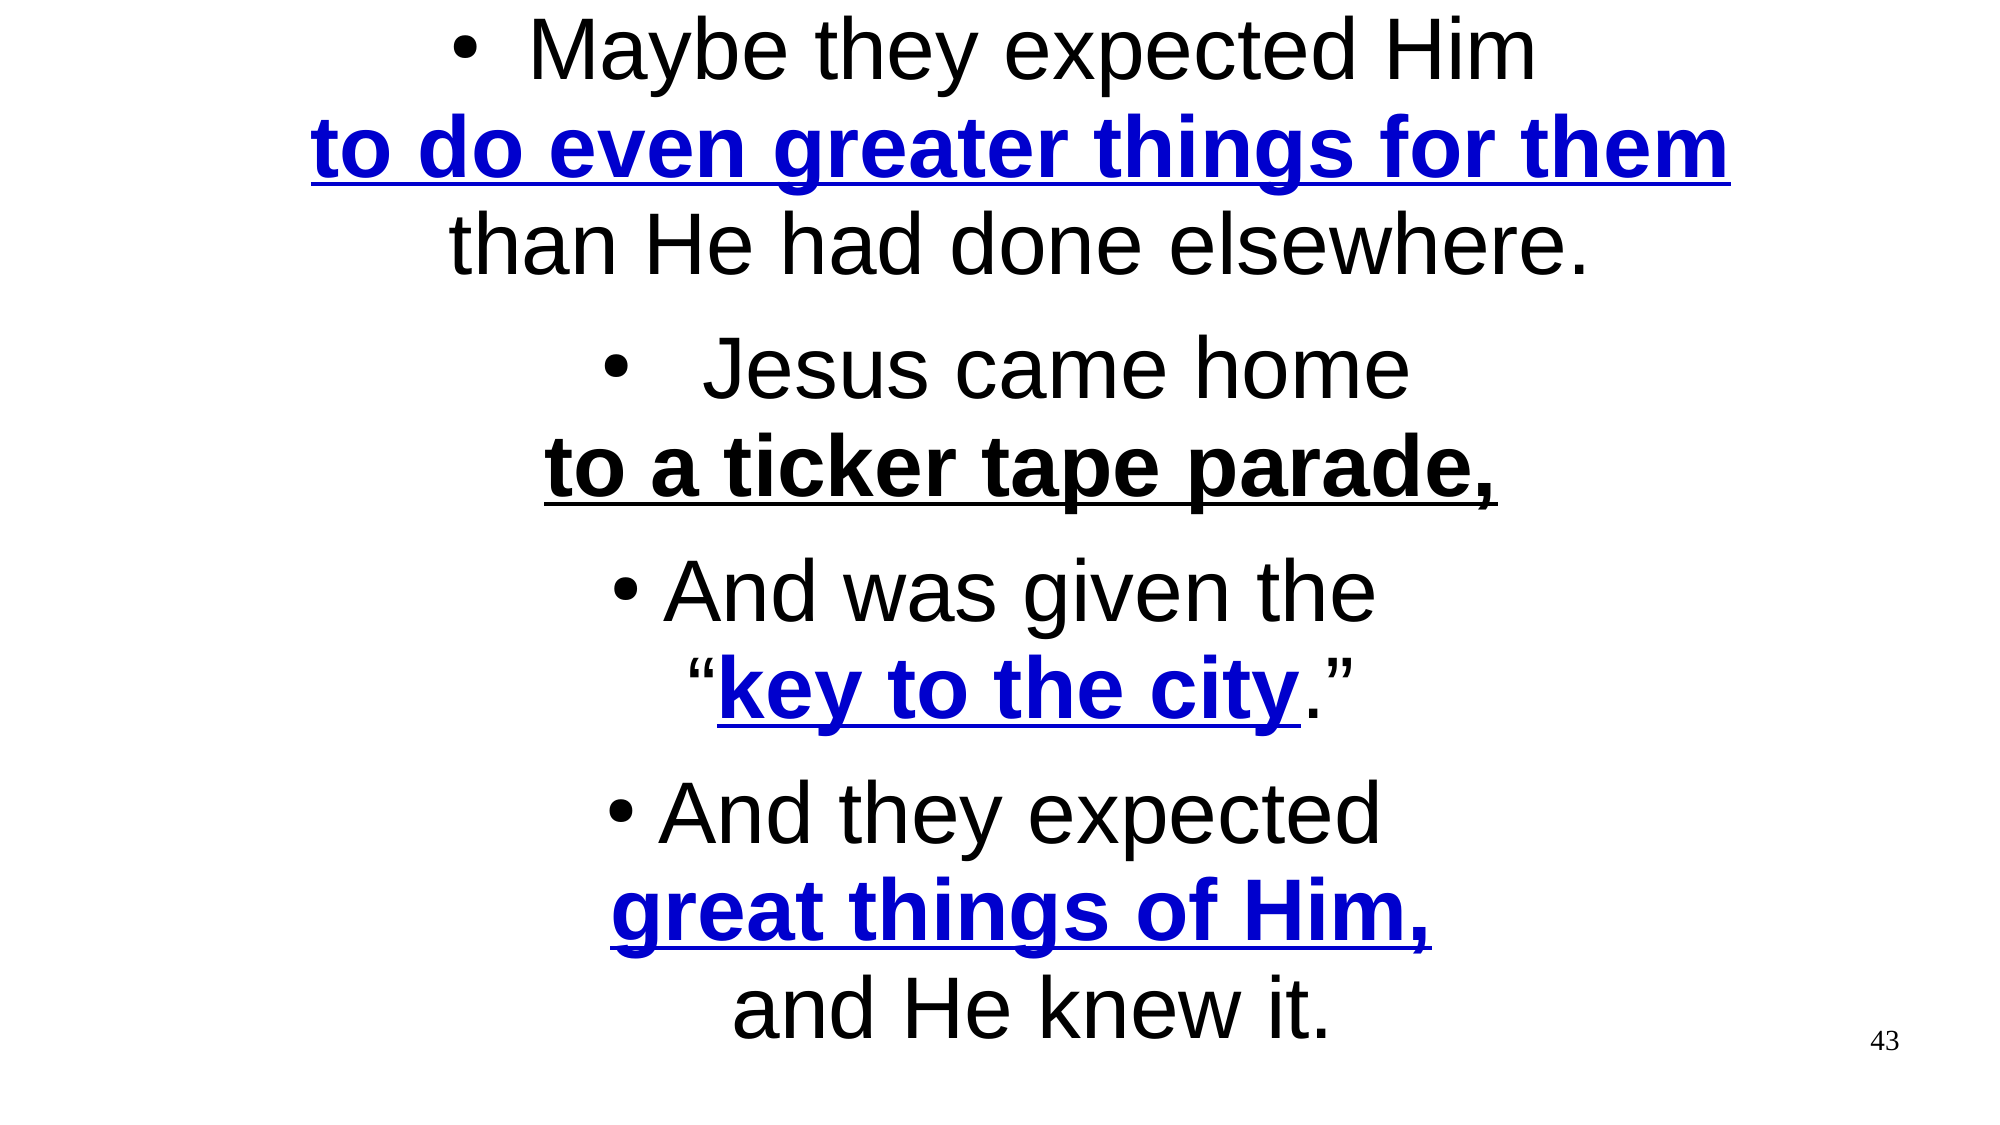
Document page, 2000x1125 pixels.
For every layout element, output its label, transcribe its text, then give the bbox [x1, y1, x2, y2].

list Maybe they expected Him to do even greater things for them than He had done elsewhere. Jesus came home to a ticker tape parade, And was given the “key to the city.” And they expected great things of Him, and He knew it. [0, 0, 1996, 1123]
